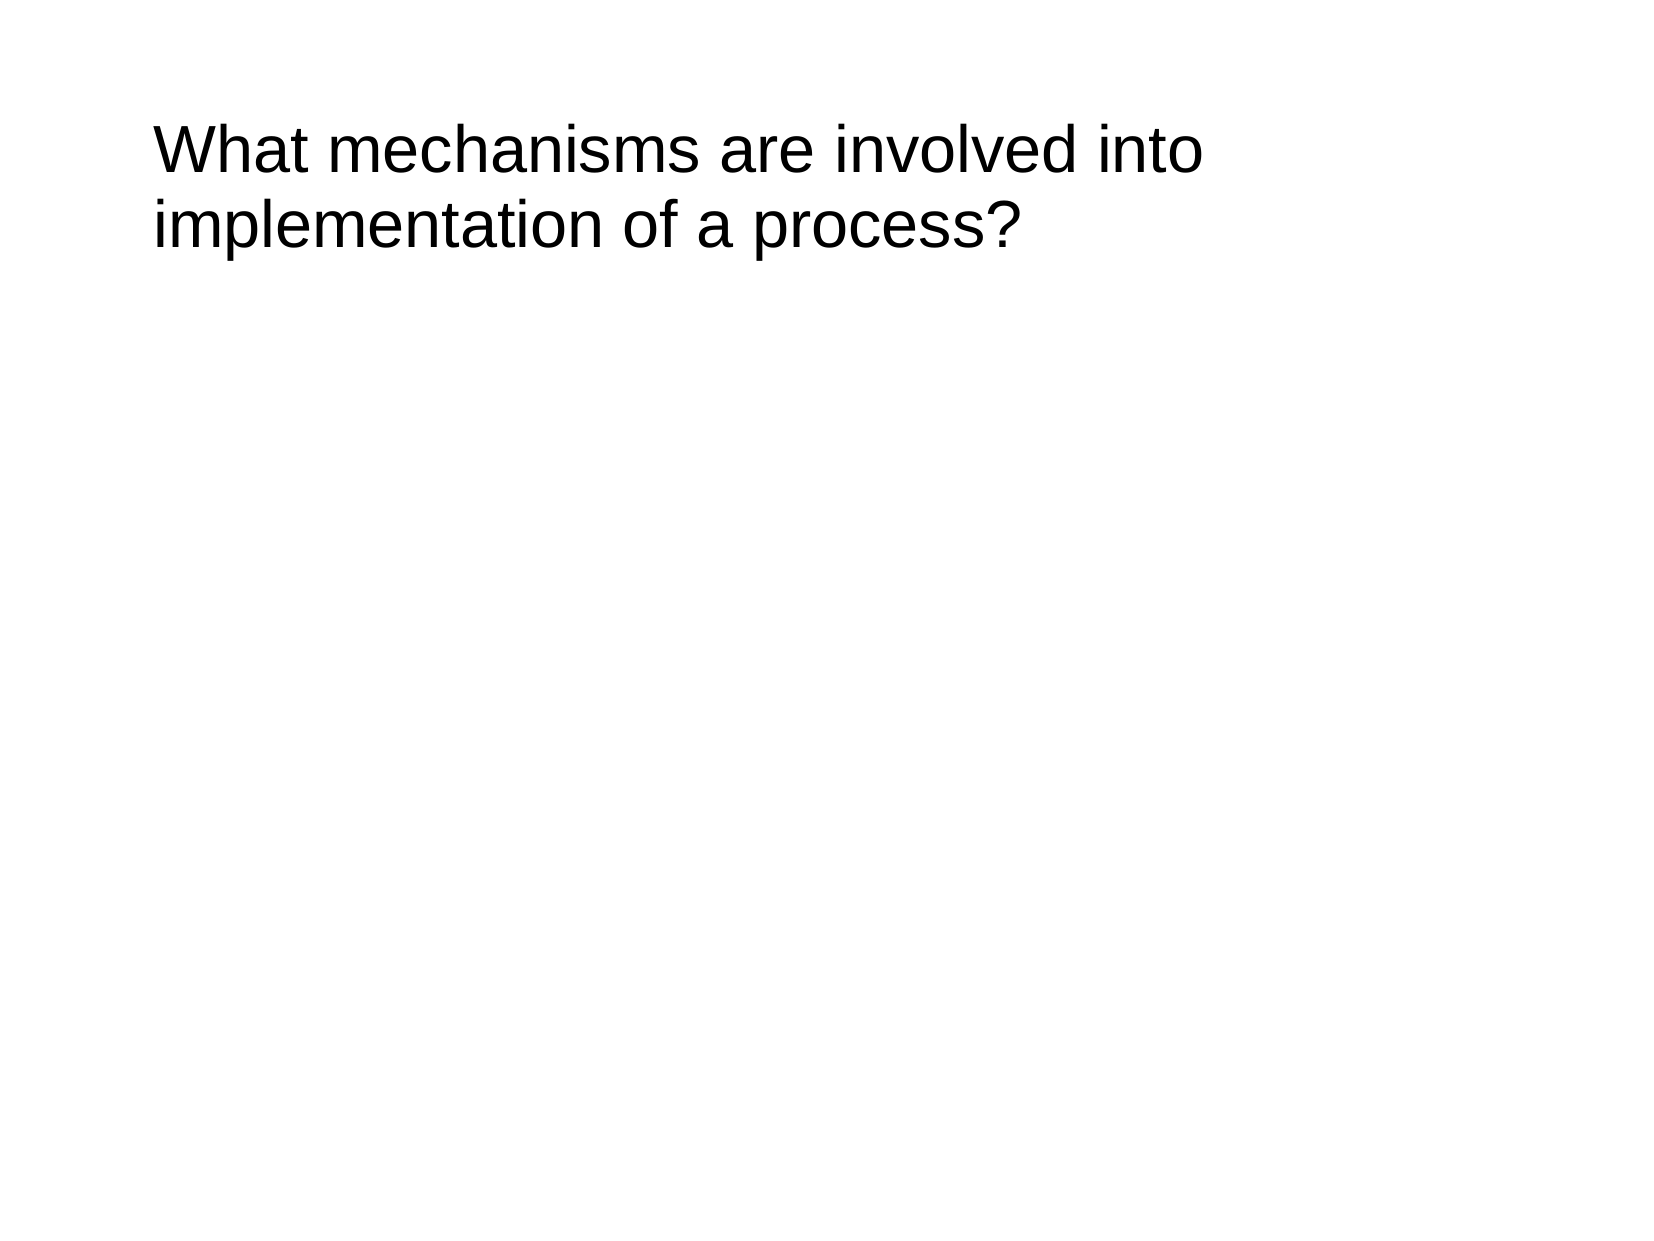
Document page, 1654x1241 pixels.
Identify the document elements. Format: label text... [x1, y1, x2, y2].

list What mechanisms are involved into implementation of a process? [82, 112, 1571, 1010]
